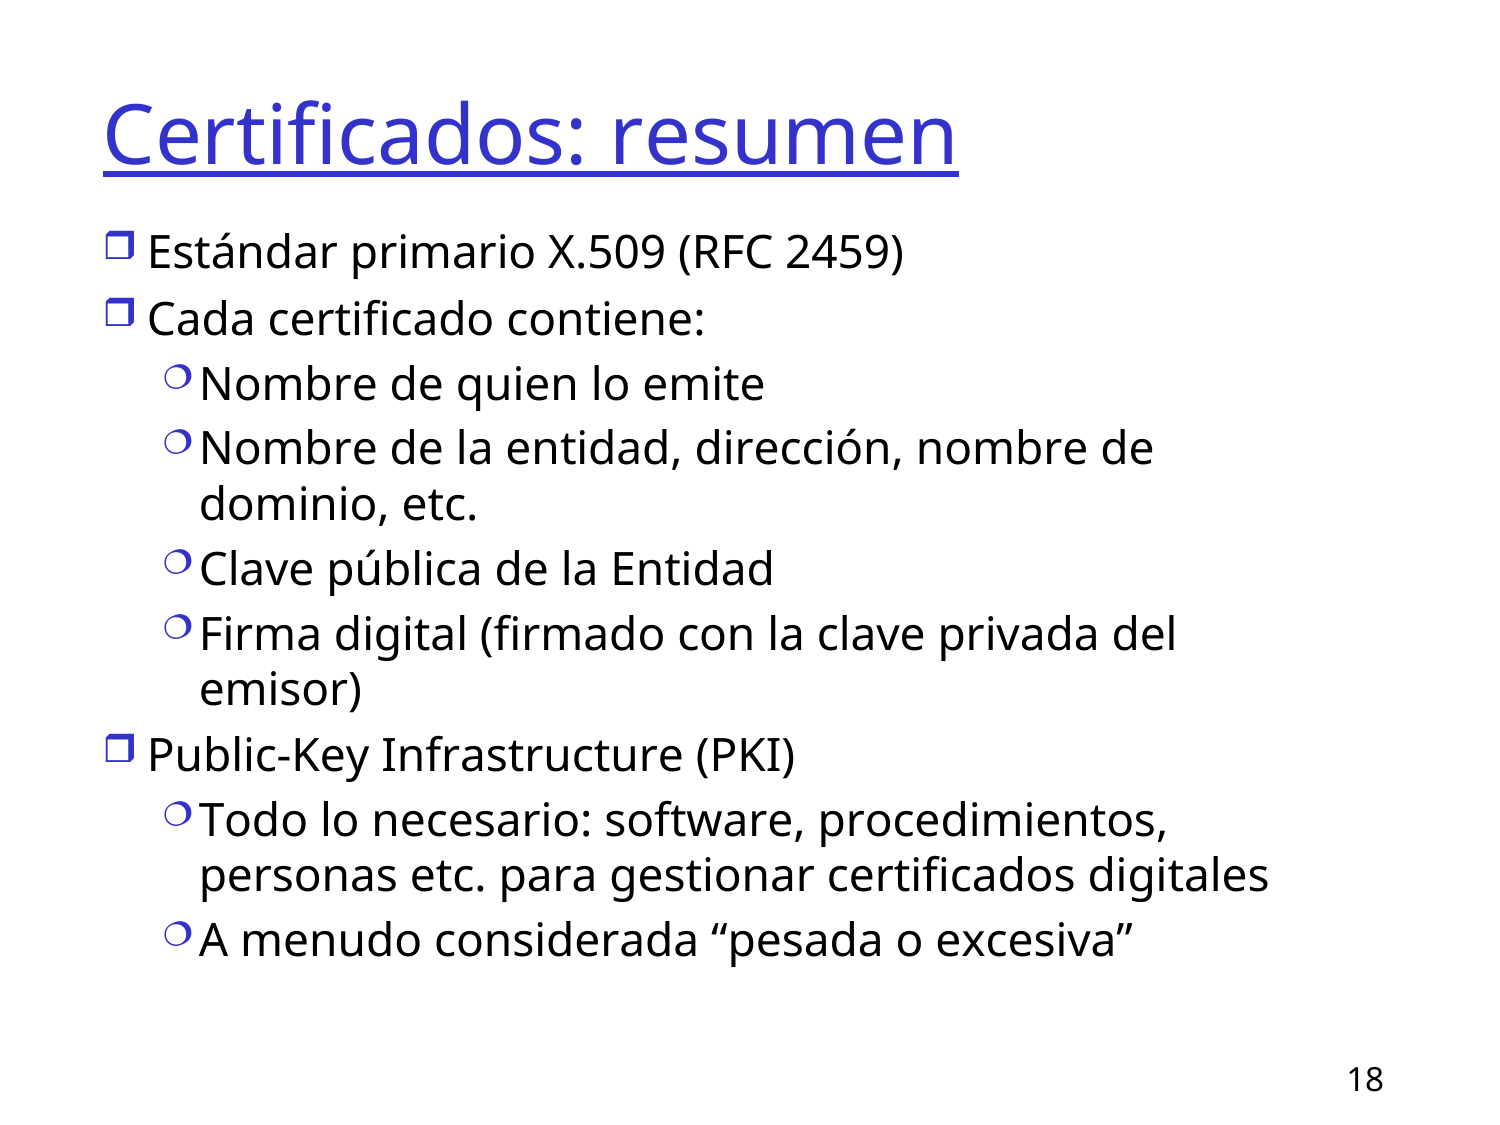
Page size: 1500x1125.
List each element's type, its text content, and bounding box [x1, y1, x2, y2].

title Certificados: resumen [87, 37, 1363, 215]
list Estándar primario X.509 (RFC 2459) Cada certificado contiene: Nombre de quien lo emite Nombre de la entidad, dirección, nombre de dominio, etc. Clave pública de la Entidad Firma digital (firmado con la clave privada del emisor) Public-Key Infrastructure (PKI) Todo lo necesario: software, procedimientos, personas etc. para gestionar certificados digitales A menudo considerada “pesada o excesiva” [87, 215, 1363, 978]
